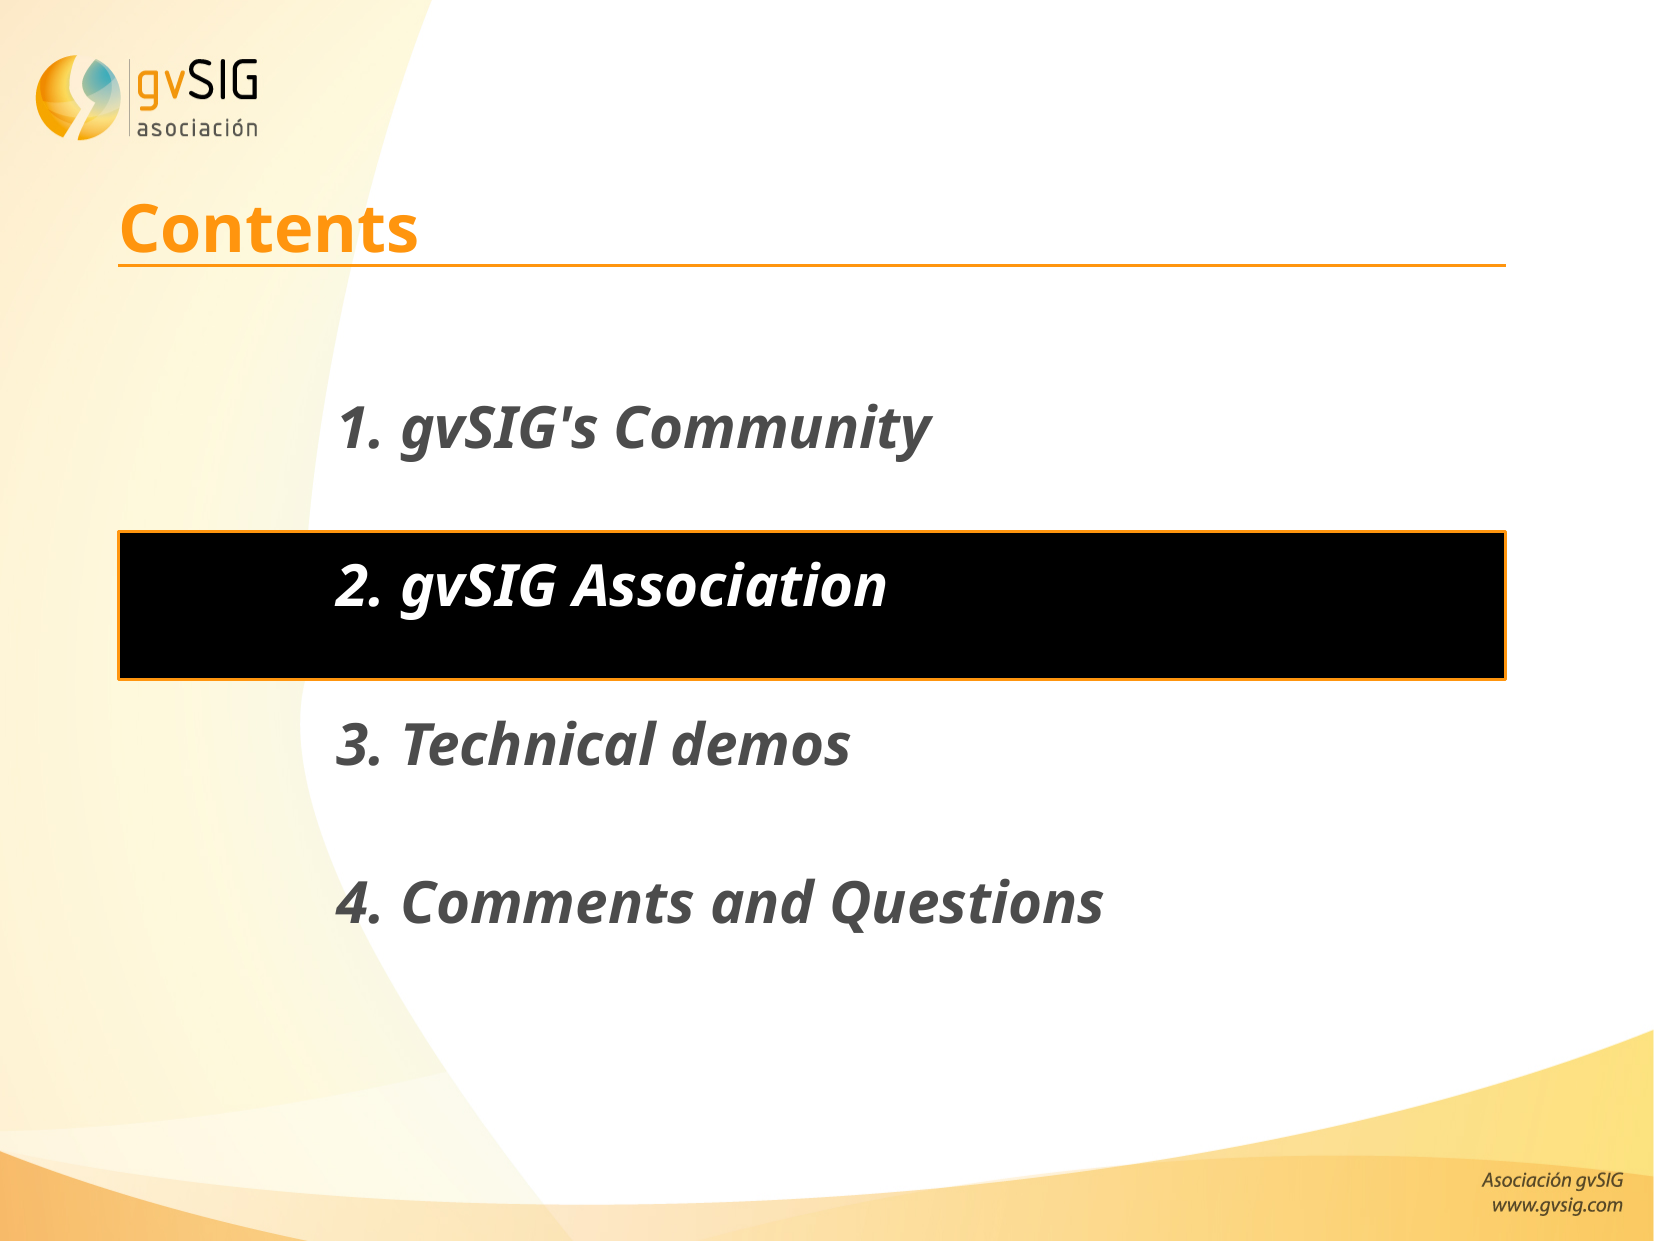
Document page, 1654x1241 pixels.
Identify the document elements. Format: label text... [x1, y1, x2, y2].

title 1. gvSIG's Community 2. gvSIG Association 3. Technical demos 4. Comments and Questions [336, 425, 1447, 902]
picture [0, 0, 1654, 1241]
text_box [1447, 531, 1506, 680]
title Contents [118, 177, 1607, 276]
text_box [118, 531, 336, 680]
